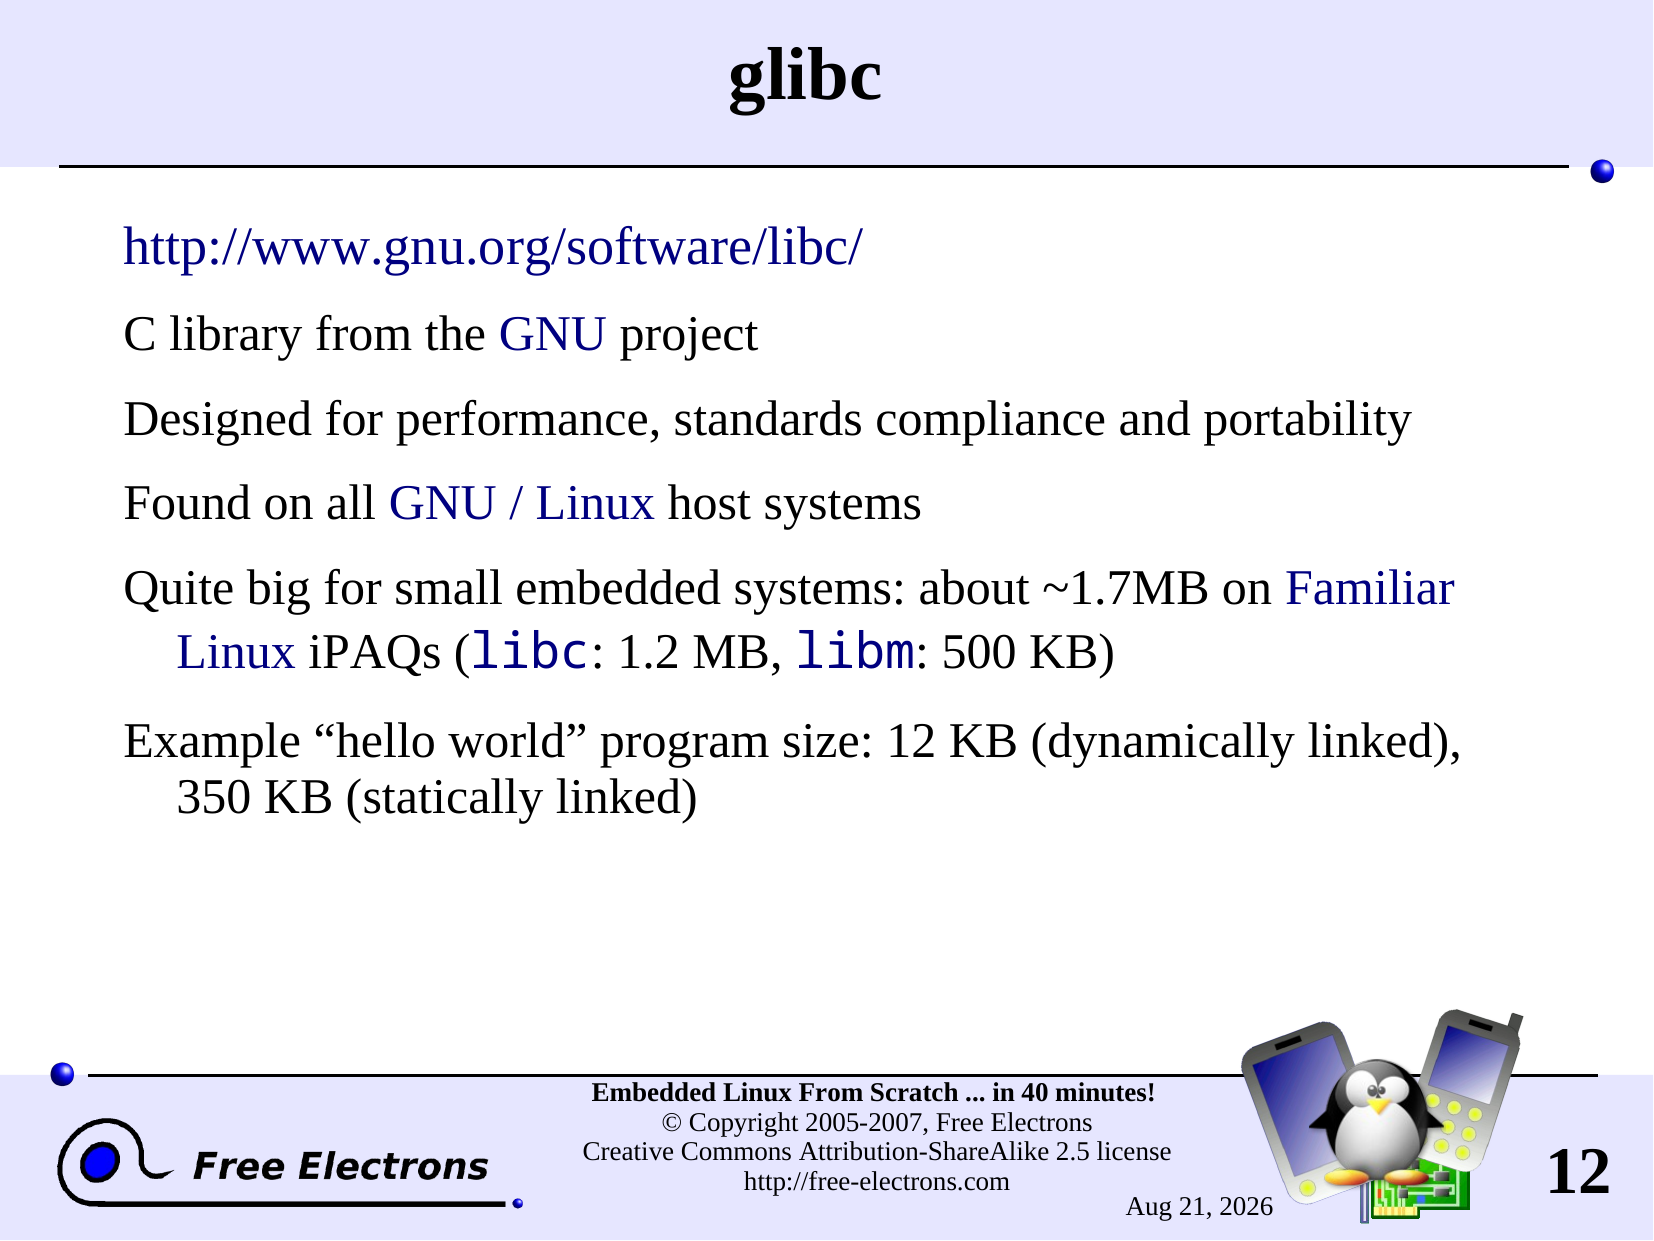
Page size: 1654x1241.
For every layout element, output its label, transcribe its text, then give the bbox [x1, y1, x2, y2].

picture [50, 1107, 527, 1216]
list http://www.gnu.org/software/libc/ C library from the GNU project Designed for performance, standards compliance and portability Found on all GNU / Linux host systems Quite big for small embedded systems: about ~1.7MB on Familiar Linux iPAQs (libc: 1.2 MB, libm: 500 KB) Example “hello world” program size: 12 KB (dynamically linked), 350 KB (statically linked) [105, 216, 1518, 1066]
title glibc [60, 18, 1551, 132]
picture [1231, 1007, 1538, 1241]
